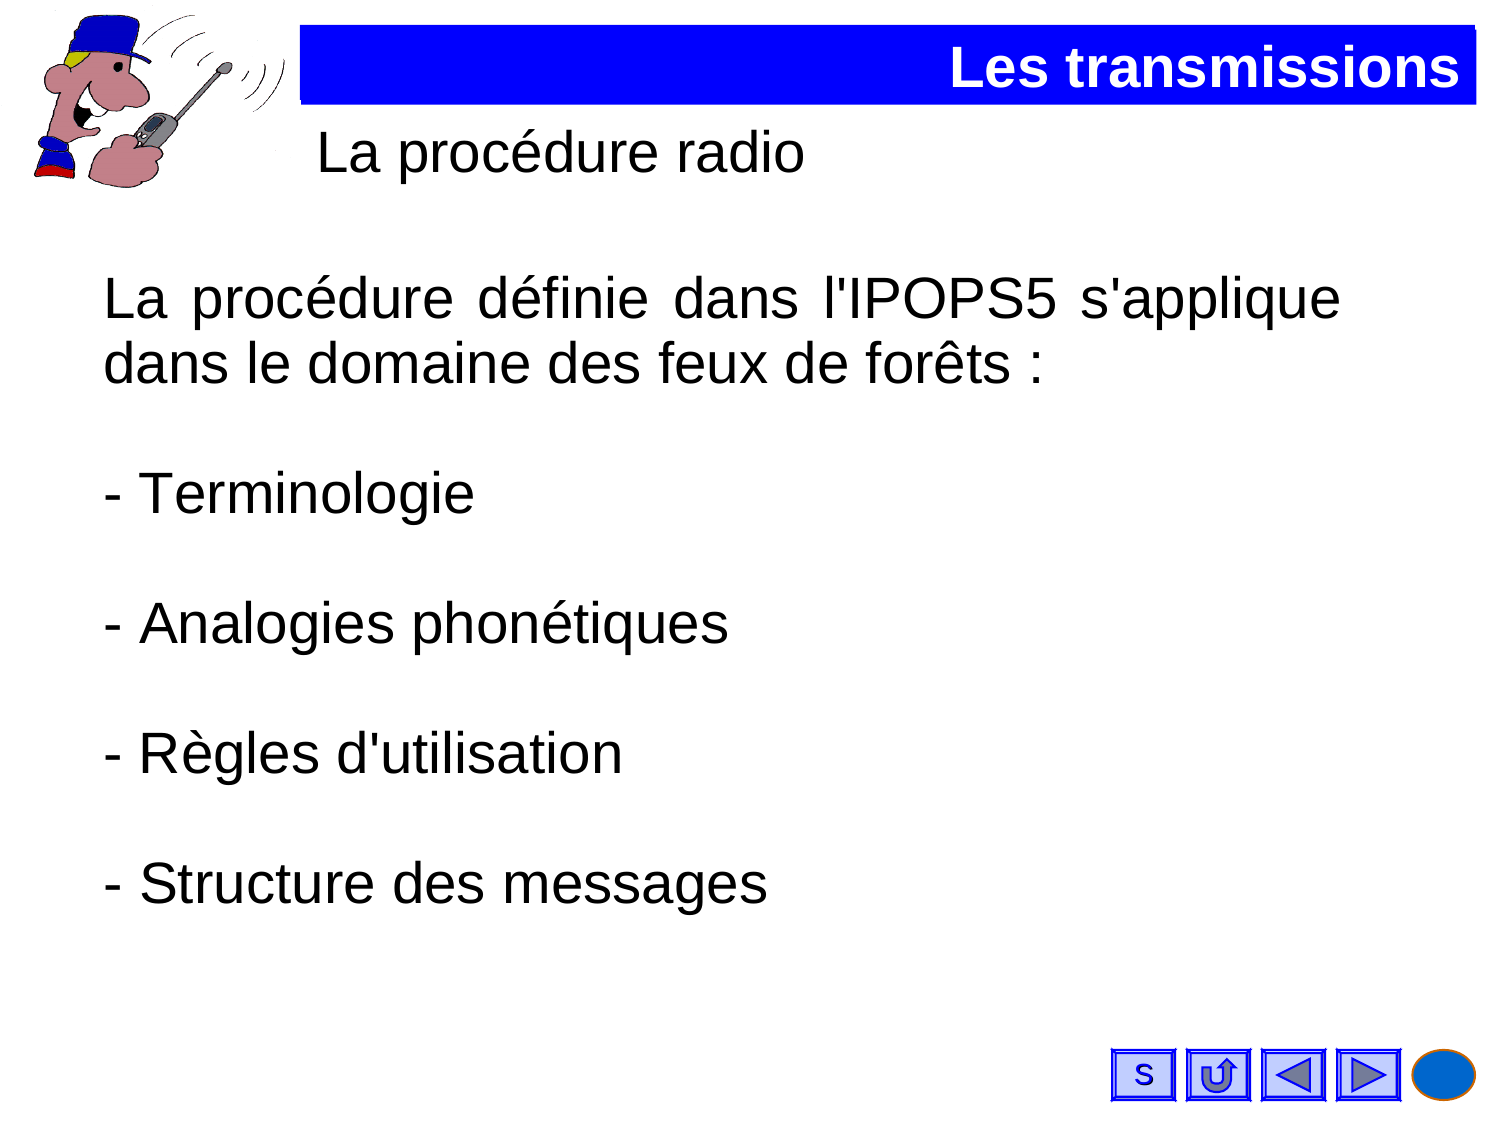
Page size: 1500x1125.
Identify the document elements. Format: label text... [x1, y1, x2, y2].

text_box [1412, 1049, 1476, 1101]
picture [0, 0, 296, 207]
text_box La procédure radio [301, 112, 857, 201]
text_box Les transmissions [301, 29, 1477, 105]
text_box La procédure définie dans l'IPOPS5 s'applique dans le domaine des feux de forêts : - Terminologie - Analogies phonétiques - Règles d'utilisation - Structure des messages [88, 258, 1359, 986]
